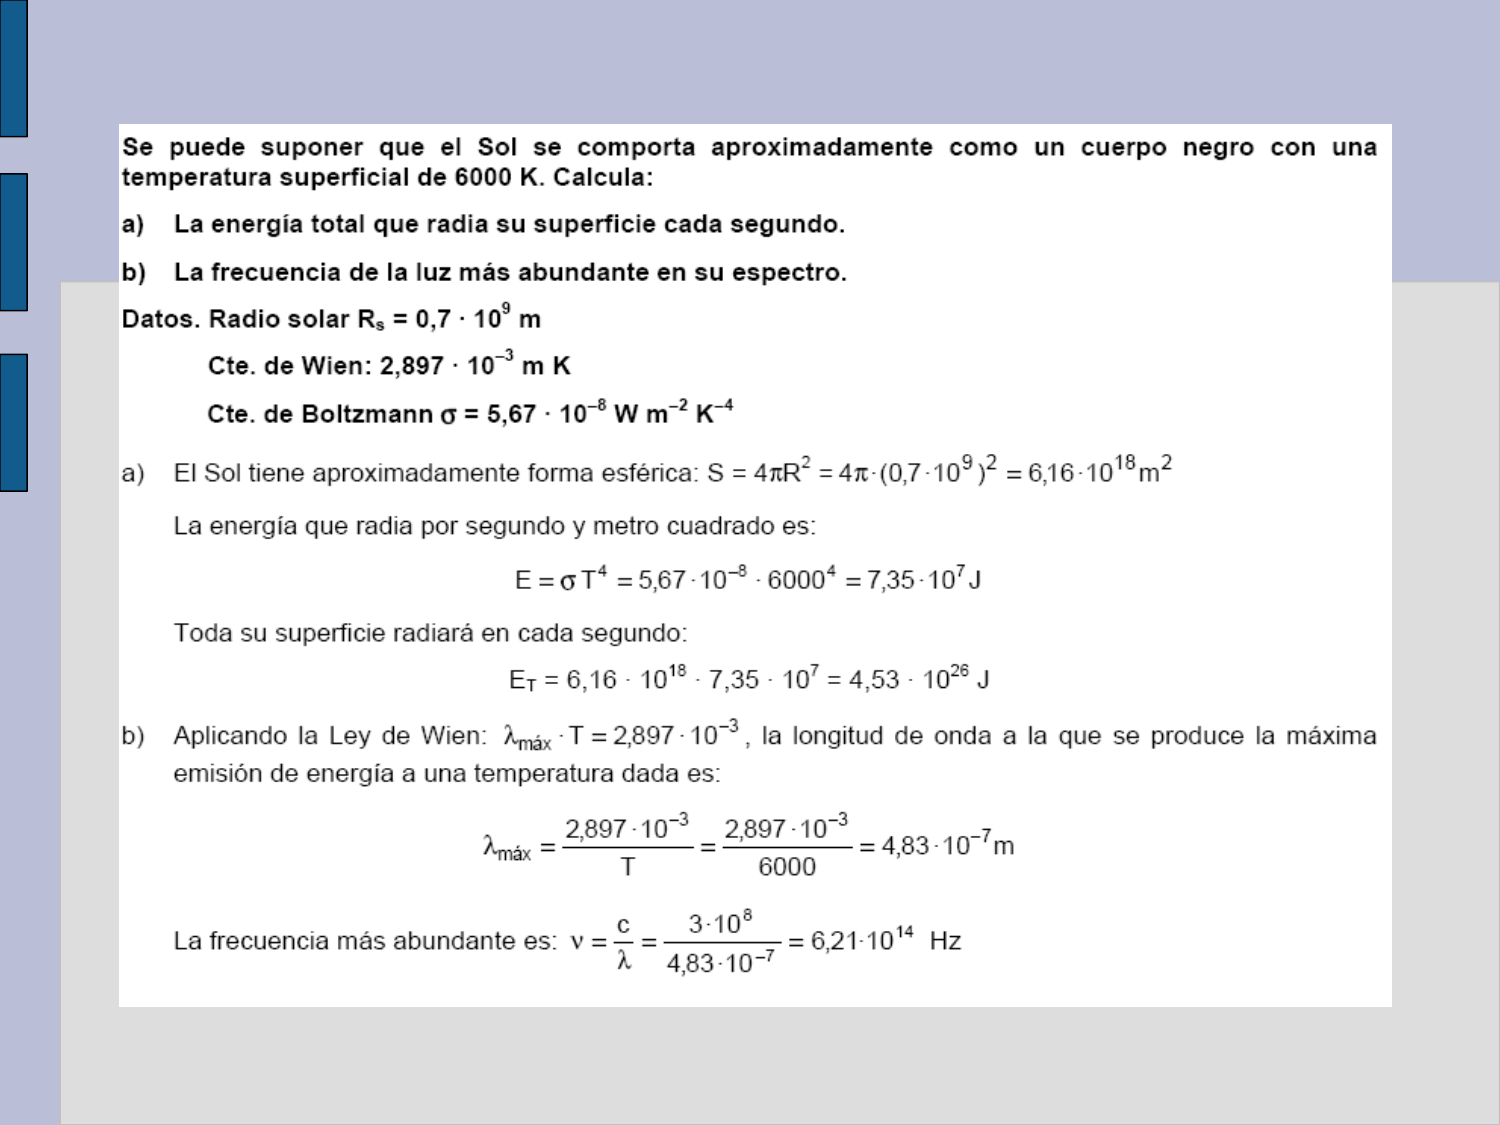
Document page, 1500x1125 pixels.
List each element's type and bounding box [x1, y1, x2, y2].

picture [119, 124, 1392, 1007]
